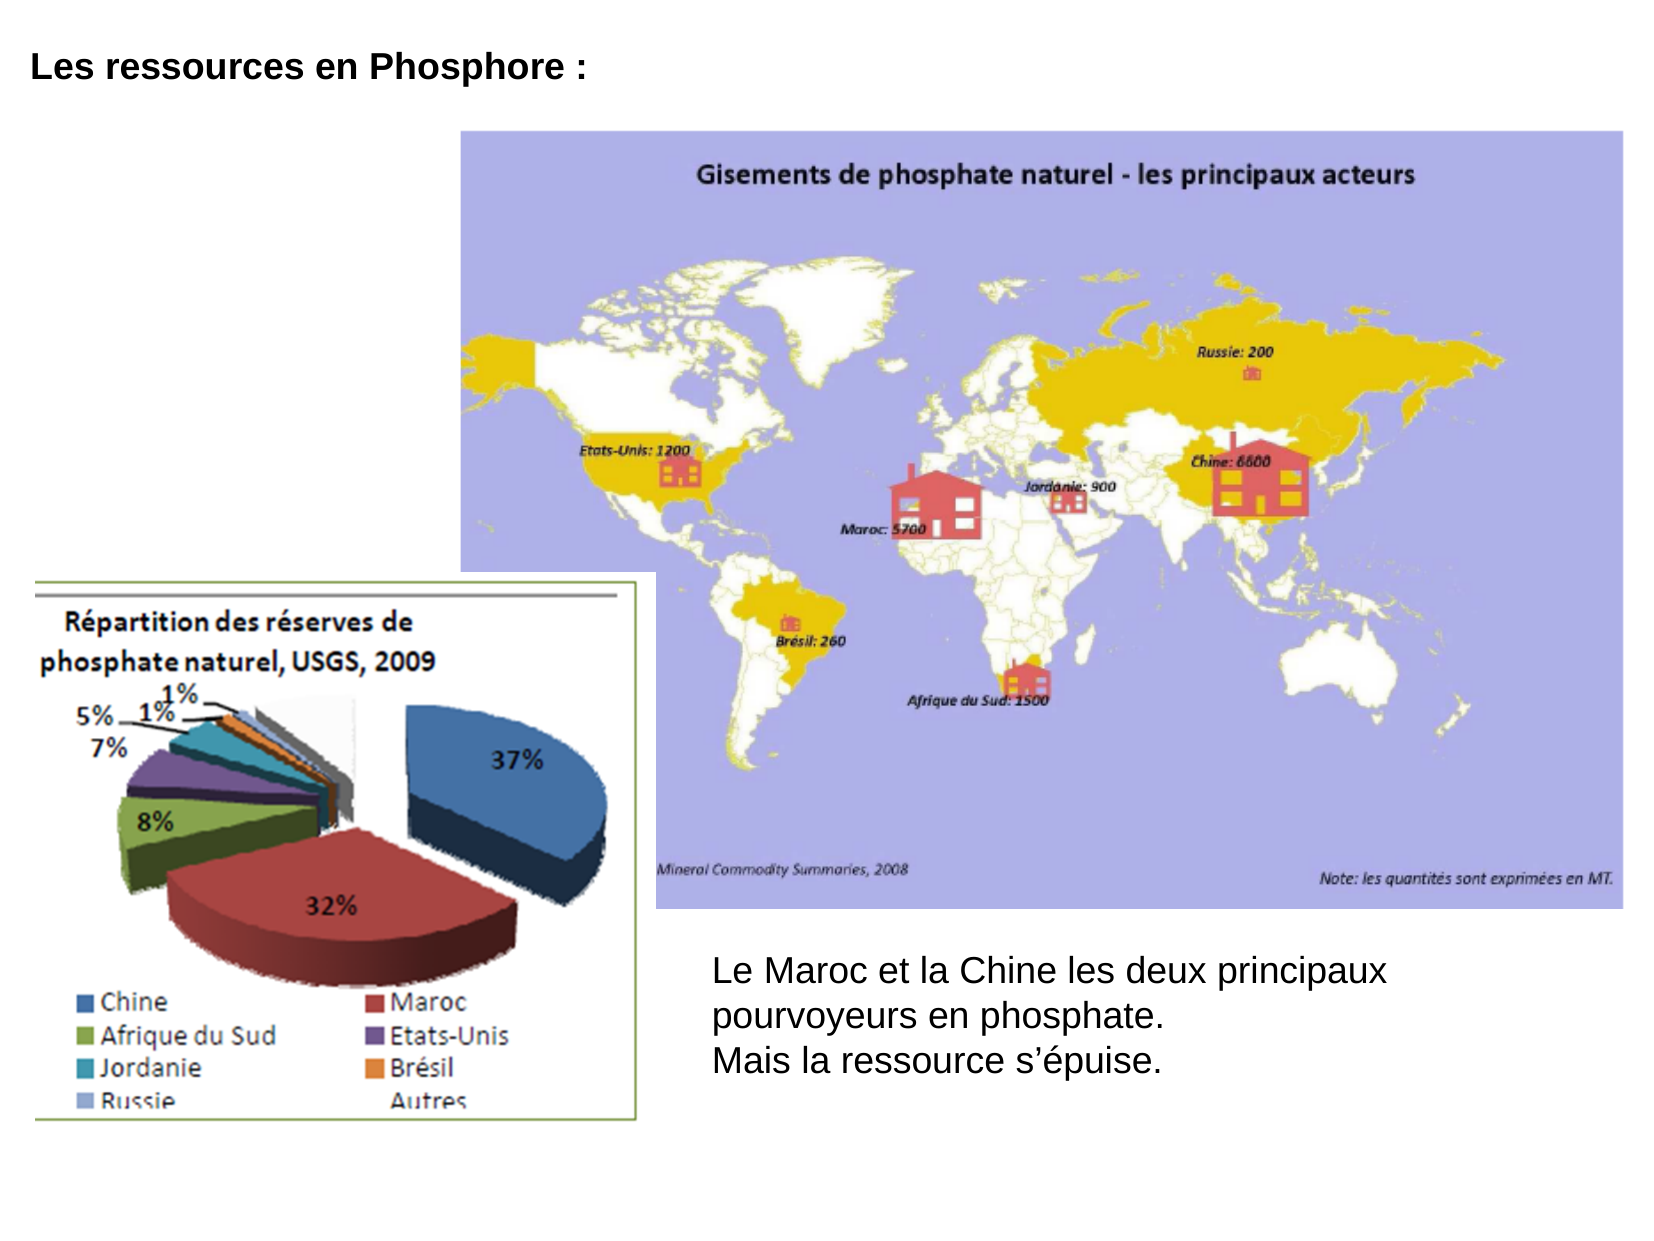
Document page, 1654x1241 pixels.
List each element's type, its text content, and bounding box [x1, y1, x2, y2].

text_box Le Maroc et la Chine les deux principaux pourvoyeurs en phosphate. Mais la ressource s’épuise. [696, 938, 1572, 1090]
list Les ressources en Phosphore : [30, 29, 1486, 101]
picture [35, 100, 1654, 1163]
